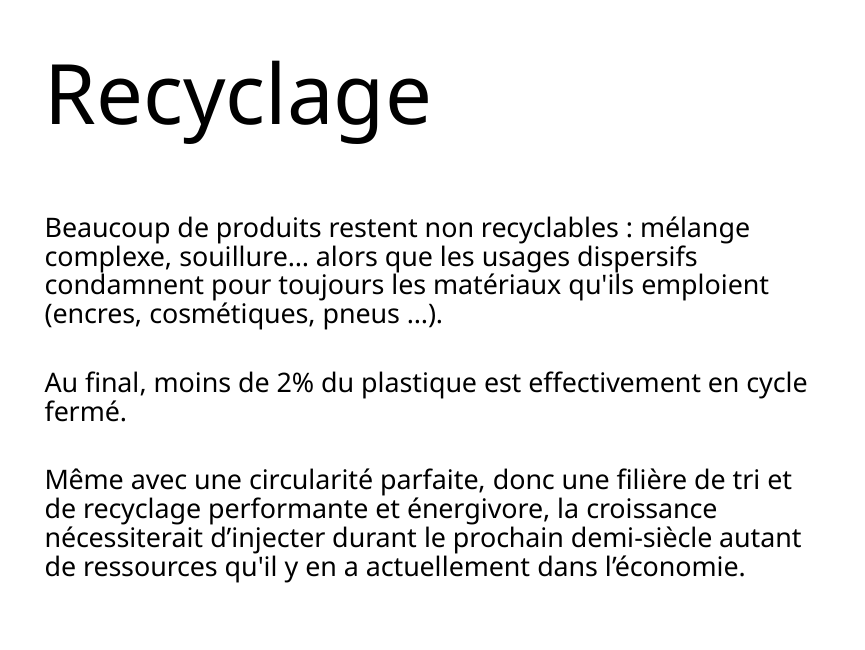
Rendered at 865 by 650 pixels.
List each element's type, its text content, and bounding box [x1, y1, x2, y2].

subtitle Beaucoup de produits restent non recyclables : mélange complexe, souillure… alors que les usages dispersifs condamnent pour toujours les matériaux qu'ils emploient (encres, cosmétiques, pneus …). Au final, moins de 2% du plastique est effectivement en cycle fermé. Même avec une circularité parfaite, donc une filière de tri et de recyclage performante et énergivore, la croissance nécessiterait d’injecter durant le prochain demi-siècle autant de ressources qu'il y en a actuellement dans l’économie. [29, 206, 827, 621]
title Recyclage [29, 34, 827, 161]
